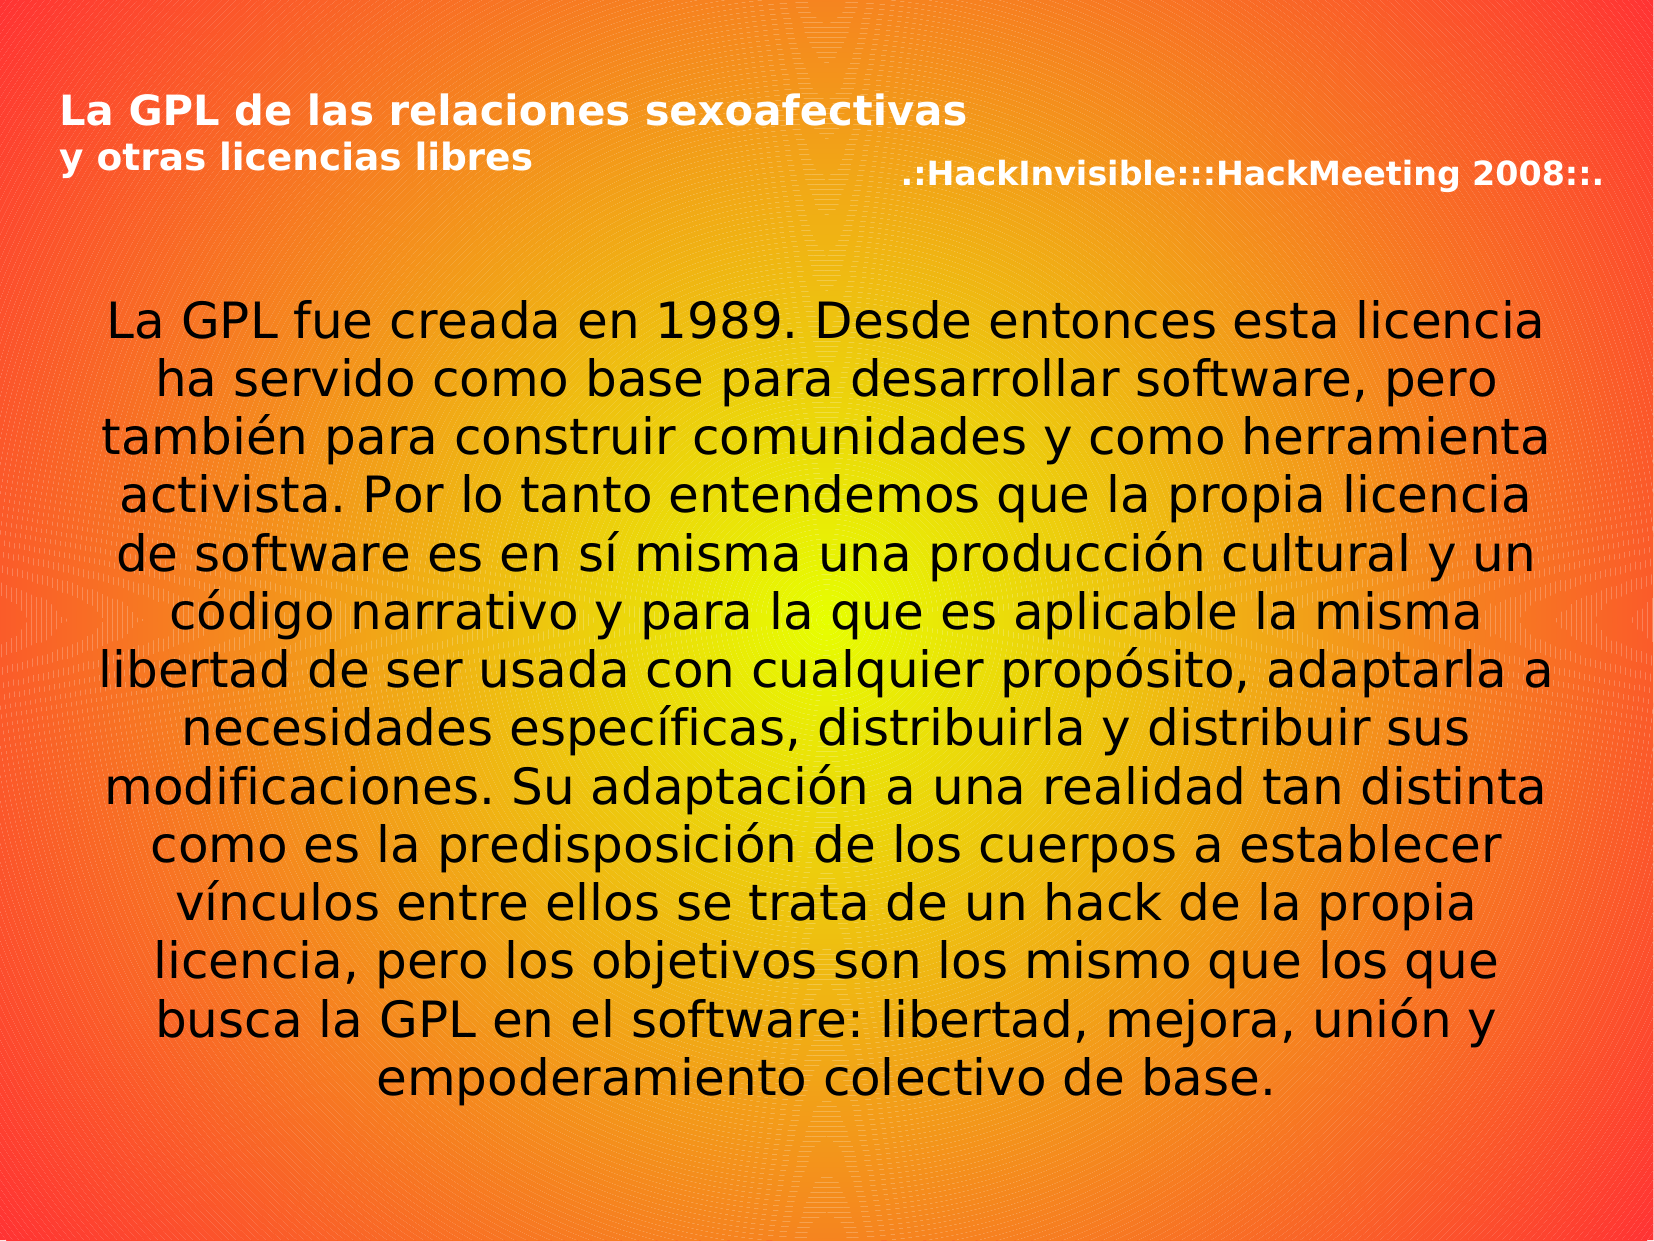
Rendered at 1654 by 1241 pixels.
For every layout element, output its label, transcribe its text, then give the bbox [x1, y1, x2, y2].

text_box .:HackInvisible:::HackMeeting 2008::. [885, 147, 1607, 201]
subtitle La GPL fue creada en 1989. Desde entonces esta licencia ha servido como base para desarrollar software, pero también para construir comunidades y como herramienta activista. Por lo tanto entendemos que la propia licencia de software es en sí misma una producción cultural y un código narrativo y para la que es aplicable la misma libertad de ser usada con cualquier propósito, adaptarla a necesidades específicas, distribuirla y distribuir sus modificaciones. Su adaptación a una realidad tan distinta como es la predisposición de los cuerpos a establecer vínculos entre ellos se trata de un hack de la propia licencia, pero los objetivos son los mismo que los que busca la GPL en el software: libertad, mejora, unión y empoderamiento colectivo de base. [82, 291, 1571, 1108]
title La GPL de las relaciones sexoafectivas y otras licencias libres [59, 59, 1595, 207]
